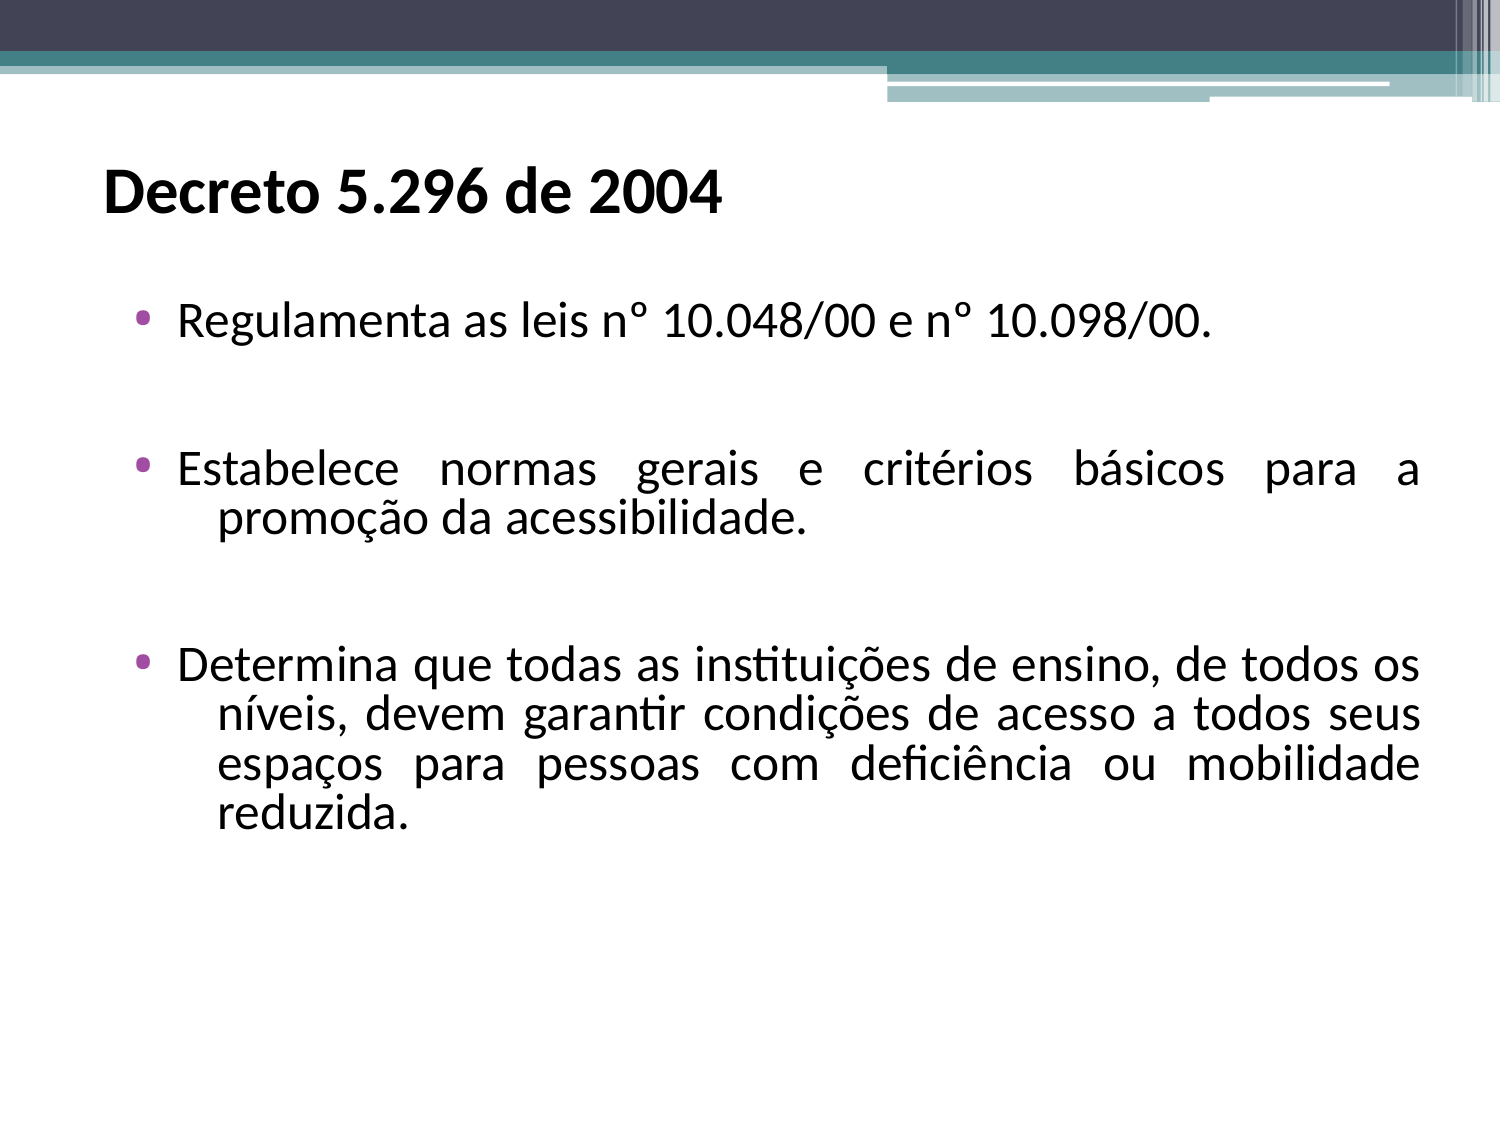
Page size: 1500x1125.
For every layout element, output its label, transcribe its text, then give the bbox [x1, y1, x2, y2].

title Decreto 5.296 de 2004 [88, 59, 1500, 213]
list Regulamenta as leis nº 10.048/00 e nº 10.098/00. Estabelece normas gerais e critérios básicos para a promoção da acessibilidade. Determina que todas as instituições de ensino, de todos os níveis, devem garantir condições de acesso a todos seus espaços para pessoas com deficiência ou mobilidade reduzida. [88, 290, 1439, 852]
